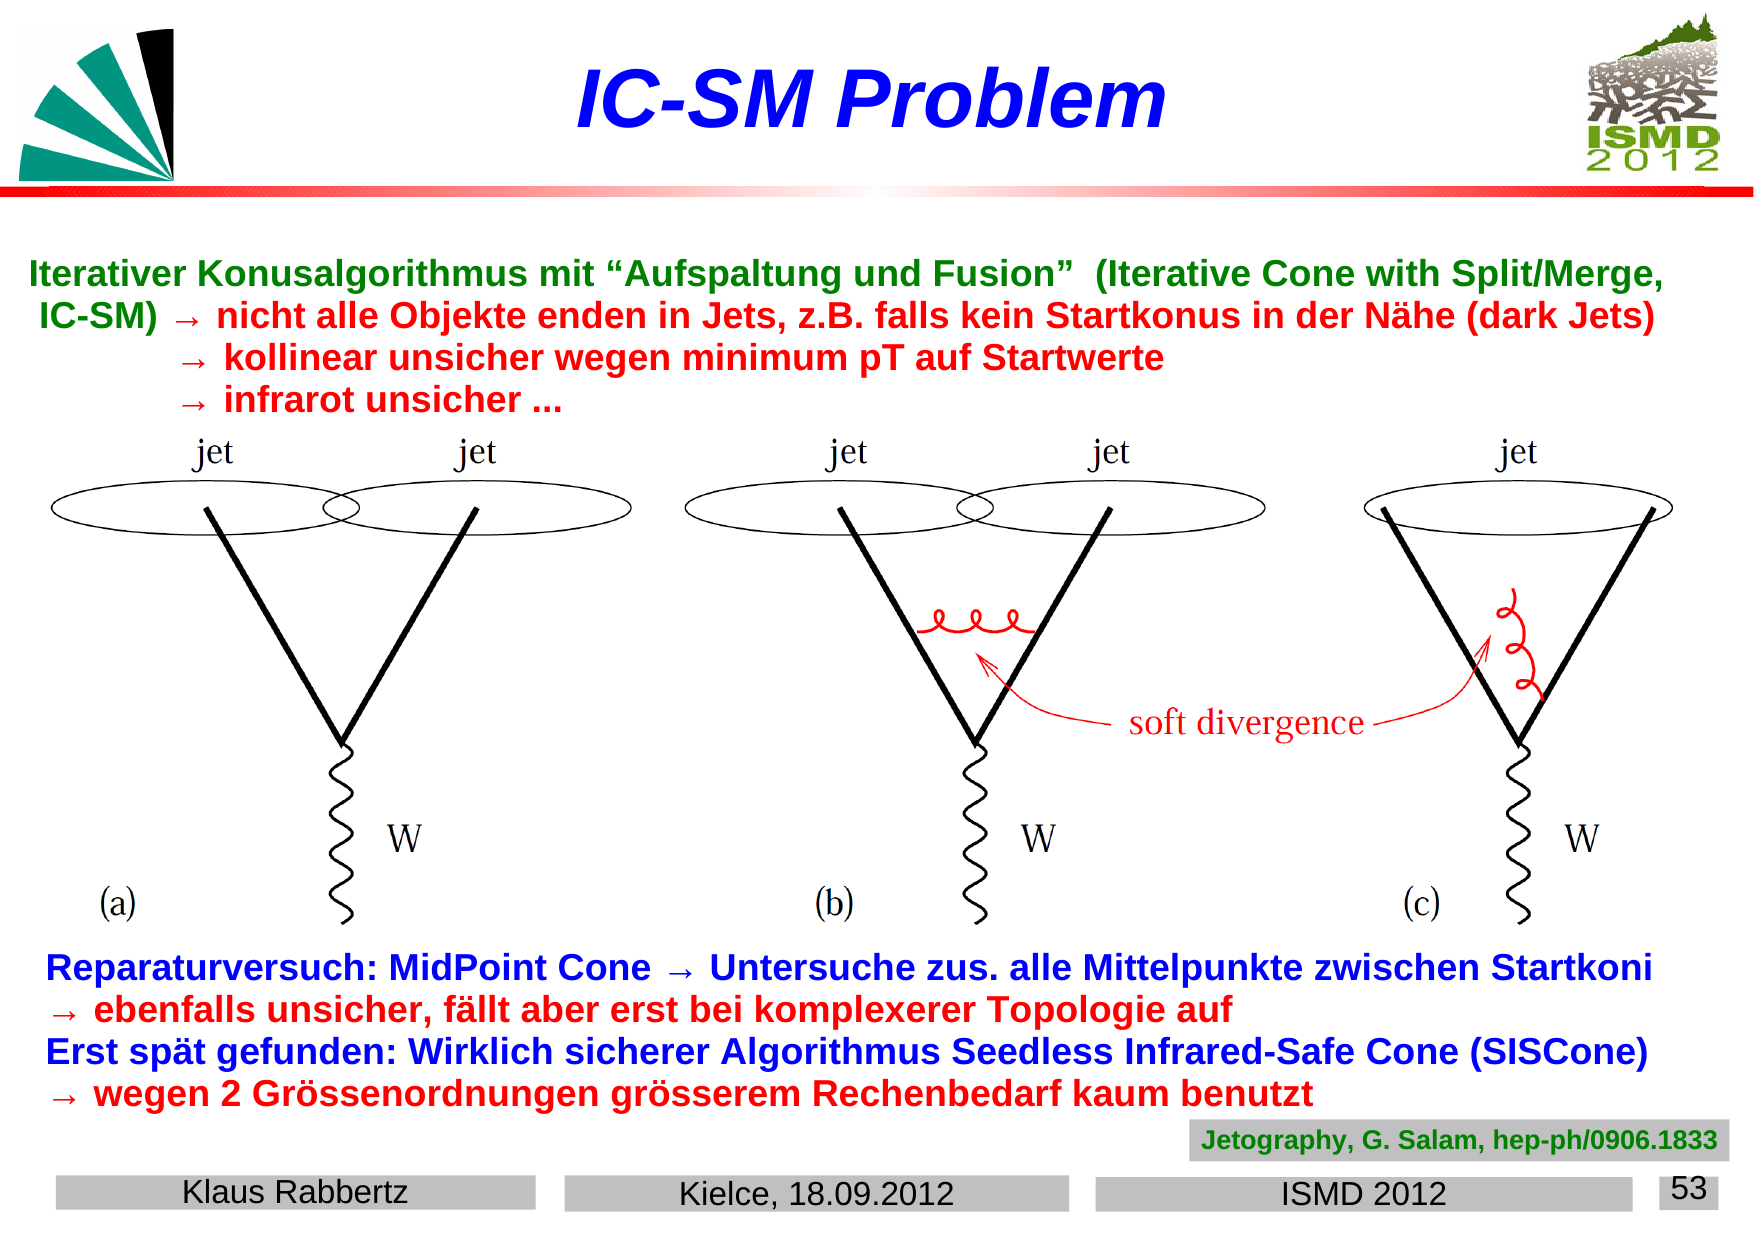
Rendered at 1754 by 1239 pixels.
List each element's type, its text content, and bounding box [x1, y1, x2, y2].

text_box Jetography, G. Salam, hep-ph/0906.1833 [1189, 1119, 1729, 1162]
picture [19, 29, 174, 183]
text_box Iterativer Konusalgorithmus mit “Aufspaltung und Fusion” (Iterative Cone with Split/Merge, IC-SM) → nicht alle Objekte enden in Jets, z.B. falls kein Startkonus in der Nähe (dark Jets) → kollinear unsicher wegen minimum pT auf Startwerte → infrarot unsicher ... [16, 246, 1707, 427]
title IC-SM Problem [220, 16, 1525, 182]
picture [18, 427, 1697, 966]
picture [1579, 5, 1727, 177]
text_box Reparaturversuch: MidPoint Cone → Untersuche zus. alle Mittelpunkte zwischen Startkoni → ebenfalls unsicher, fällt aber erst bei komplexerer Topologie auf Erst spät gefunden: Wirklich sicherer Algorithmus Seedless Infrared-Safe Cone (SISCone) → wegen 2 Grössenordnungen grösserem Rechenbedarf kaum benutzt [33, 940, 1724, 1121]
